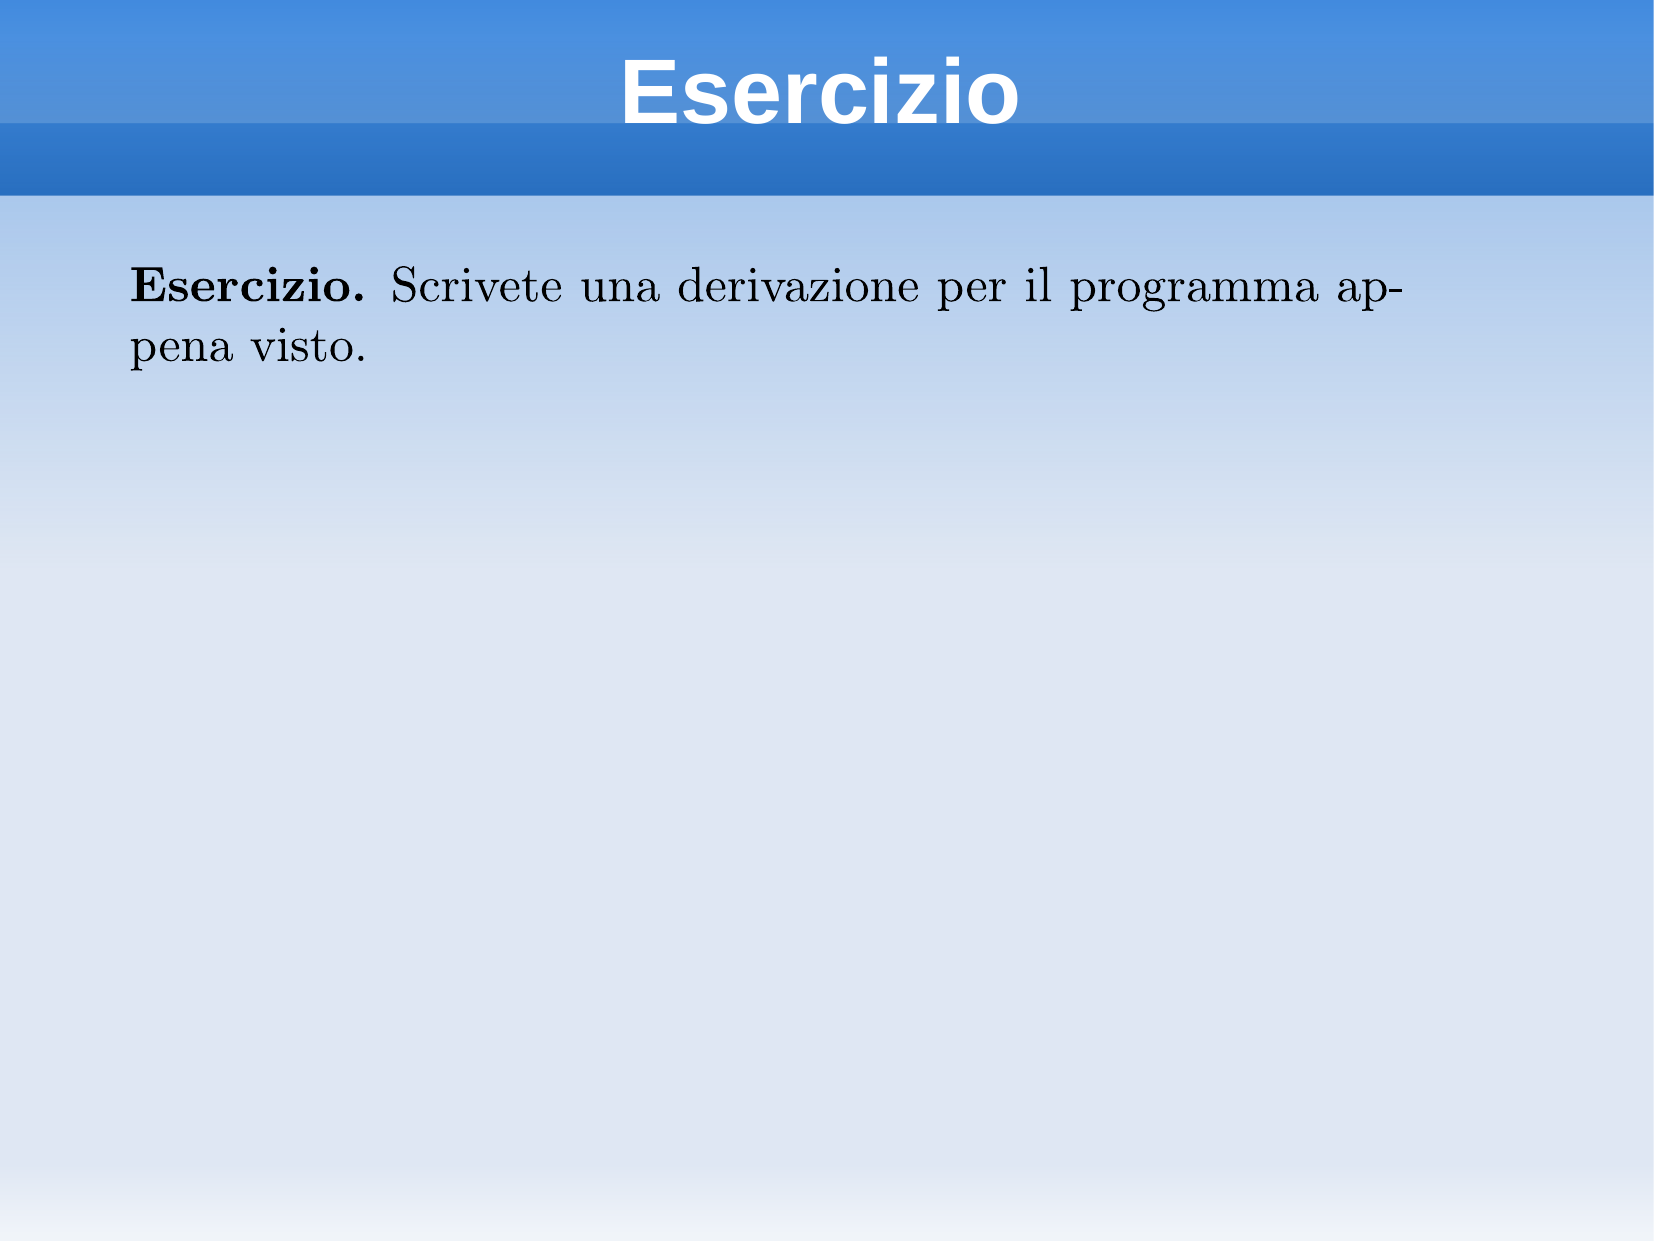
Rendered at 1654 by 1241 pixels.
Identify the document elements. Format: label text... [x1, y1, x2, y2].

text_box [129, 266, 1406, 371]
title Esercizio [76, 0, 1565, 188]
picture [0, 0, 1654, 1241]
